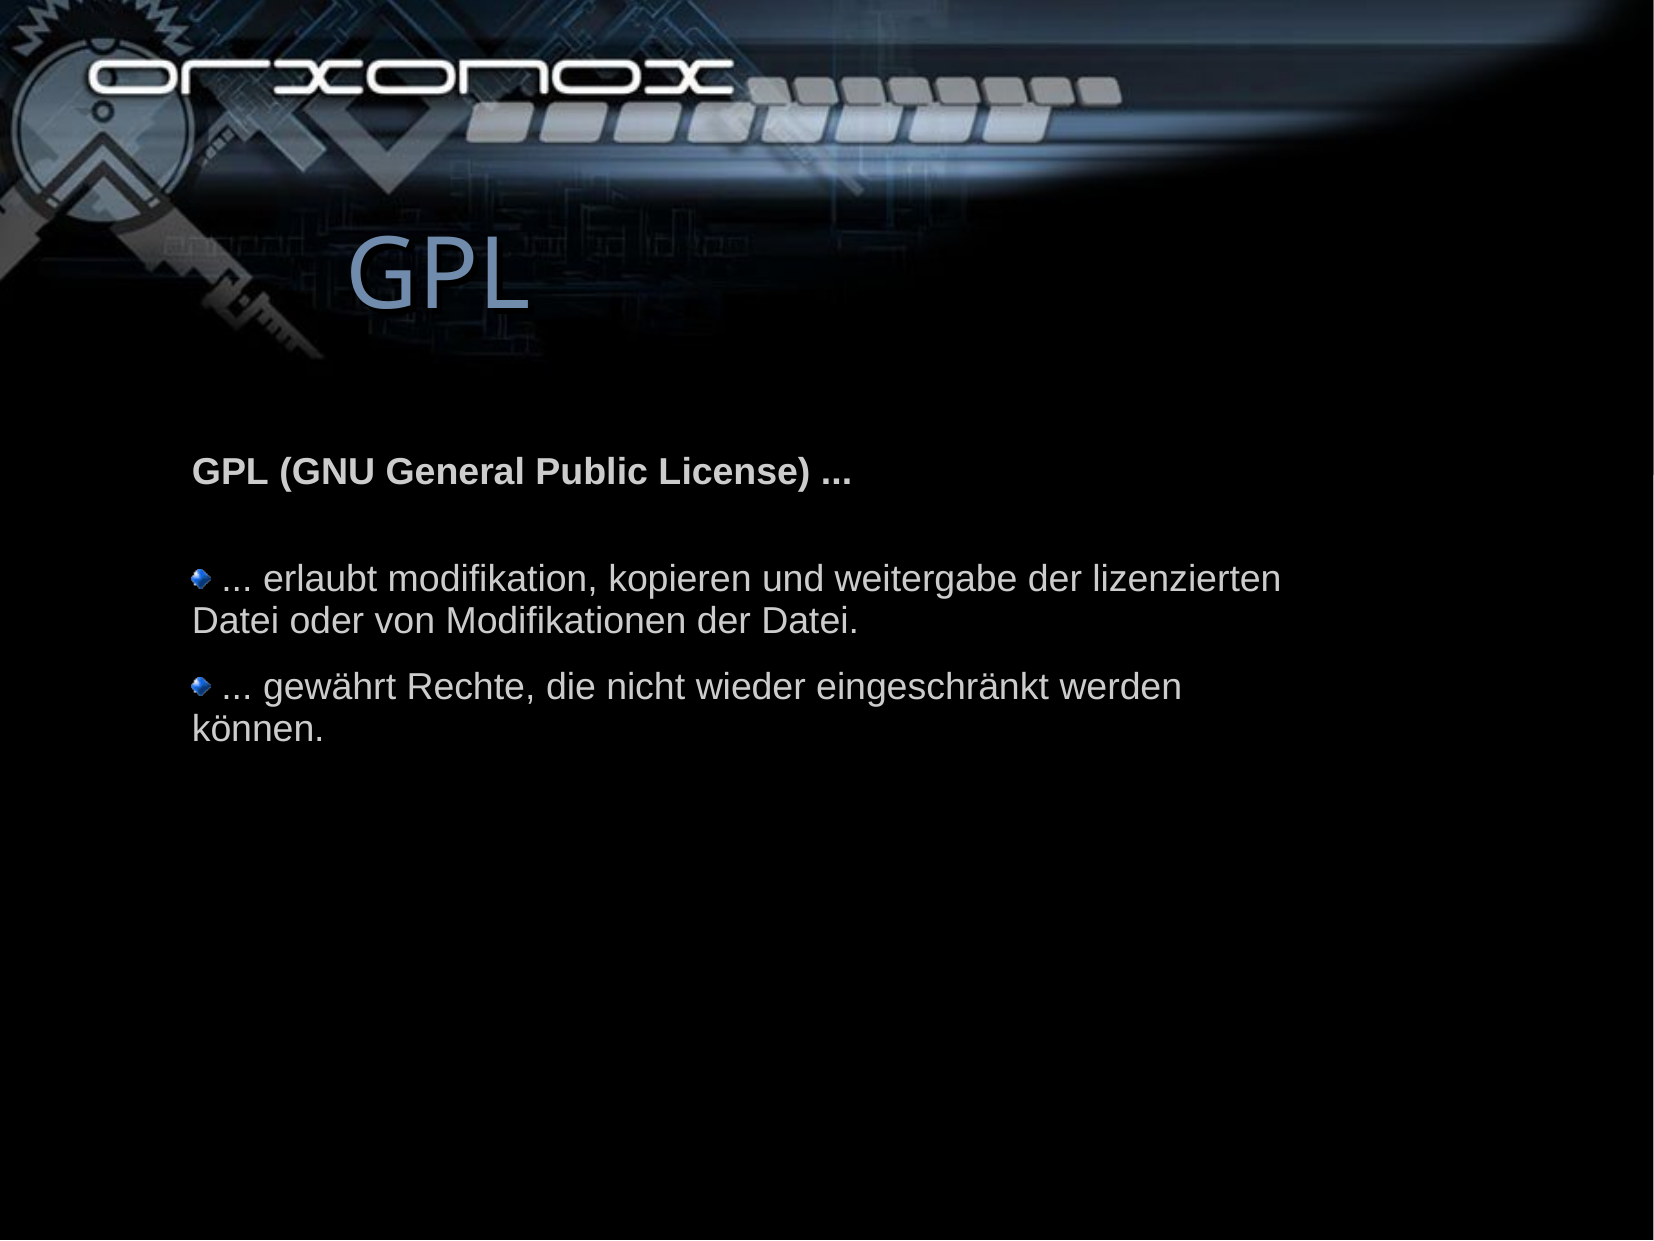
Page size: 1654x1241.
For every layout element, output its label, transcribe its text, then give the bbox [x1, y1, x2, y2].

text_box GPL (GNU General Public License) ... ... erlaubt modifikation, kopieren und weitergabe der lizenzierten Datei oder von Modifikationen der Datei. ... gewährt Rechte, die nicht wieder eingeschränkt werden können. [177, 442, 1329, 757]
picture [0, 0, 1654, 475]
text_box GPL [330, 194, 1306, 326]
